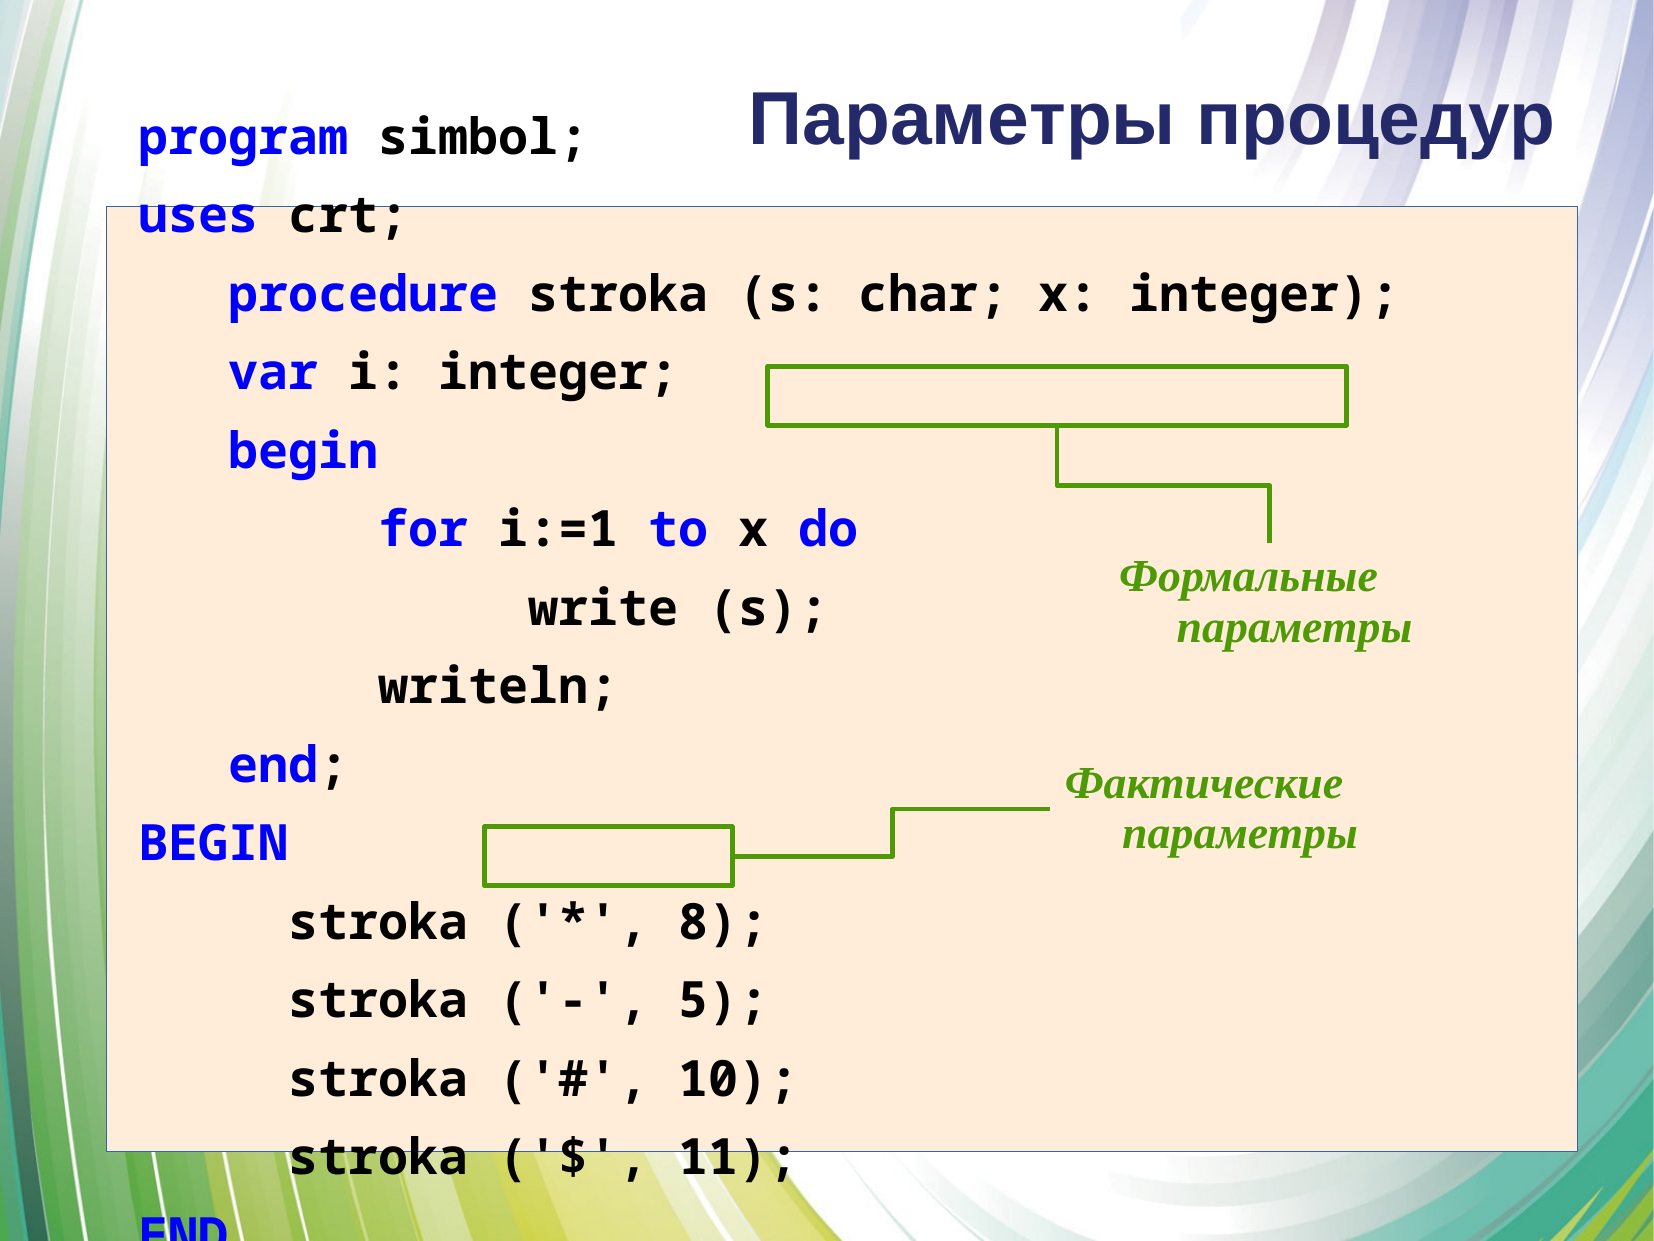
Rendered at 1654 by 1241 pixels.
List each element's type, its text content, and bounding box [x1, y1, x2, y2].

text_box program simbol; uses crt; procedure stroka (s: char; x: integer); var i: integer; begin for i:=1 to x do write (s); writeln; end; BEGIN stroka ('*', 8); stroka ('-', 5); stroka ('#', 10); stroka ('$', 11); END. [106, 206, 1578, 1152]
text_box Параметры процедур [110, 34, 1571, 204]
picture [207, 1223, 219, 1241]
text_box Фактические параметры [1050, 750, 1499, 869]
picture [176, 1224, 182, 1241]
picture [0, 0, 1654, 1241]
text_box Формальные параметры [1104, 543, 1436, 662]
